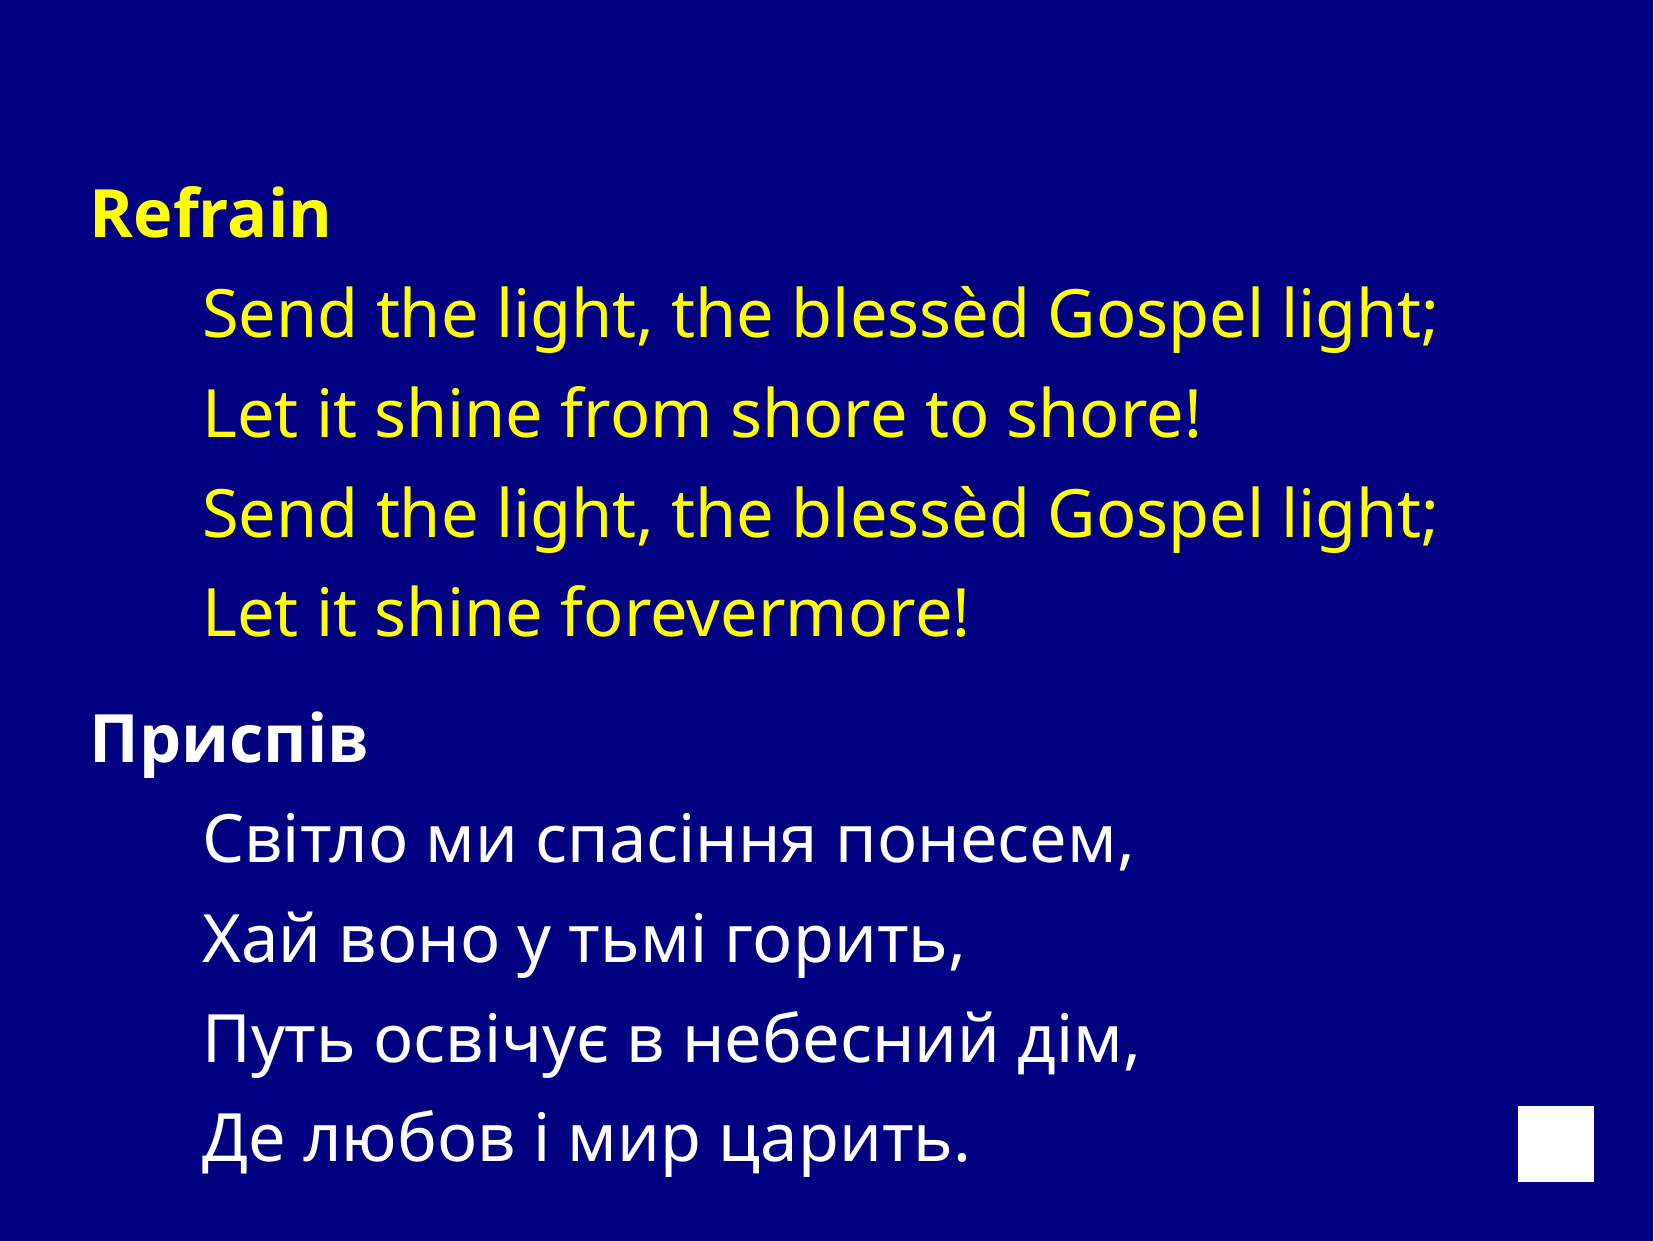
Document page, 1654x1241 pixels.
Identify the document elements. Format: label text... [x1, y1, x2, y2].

text_box Refrain Send the light, the blessèd Gospel light; Let it shine from shore to shore! Send the light, the blessèd Gospel light; Let it shine forevermore! [75, 150, 1651, 638]
text_box Приспів Світло ми спасіння понесем, Хай воно у тьмі горить, Путь освічує в небесний дім, Де любов і мир царить. [75, 675, 1576, 1163]
text_box [1518, 1106, 1594, 1182]
